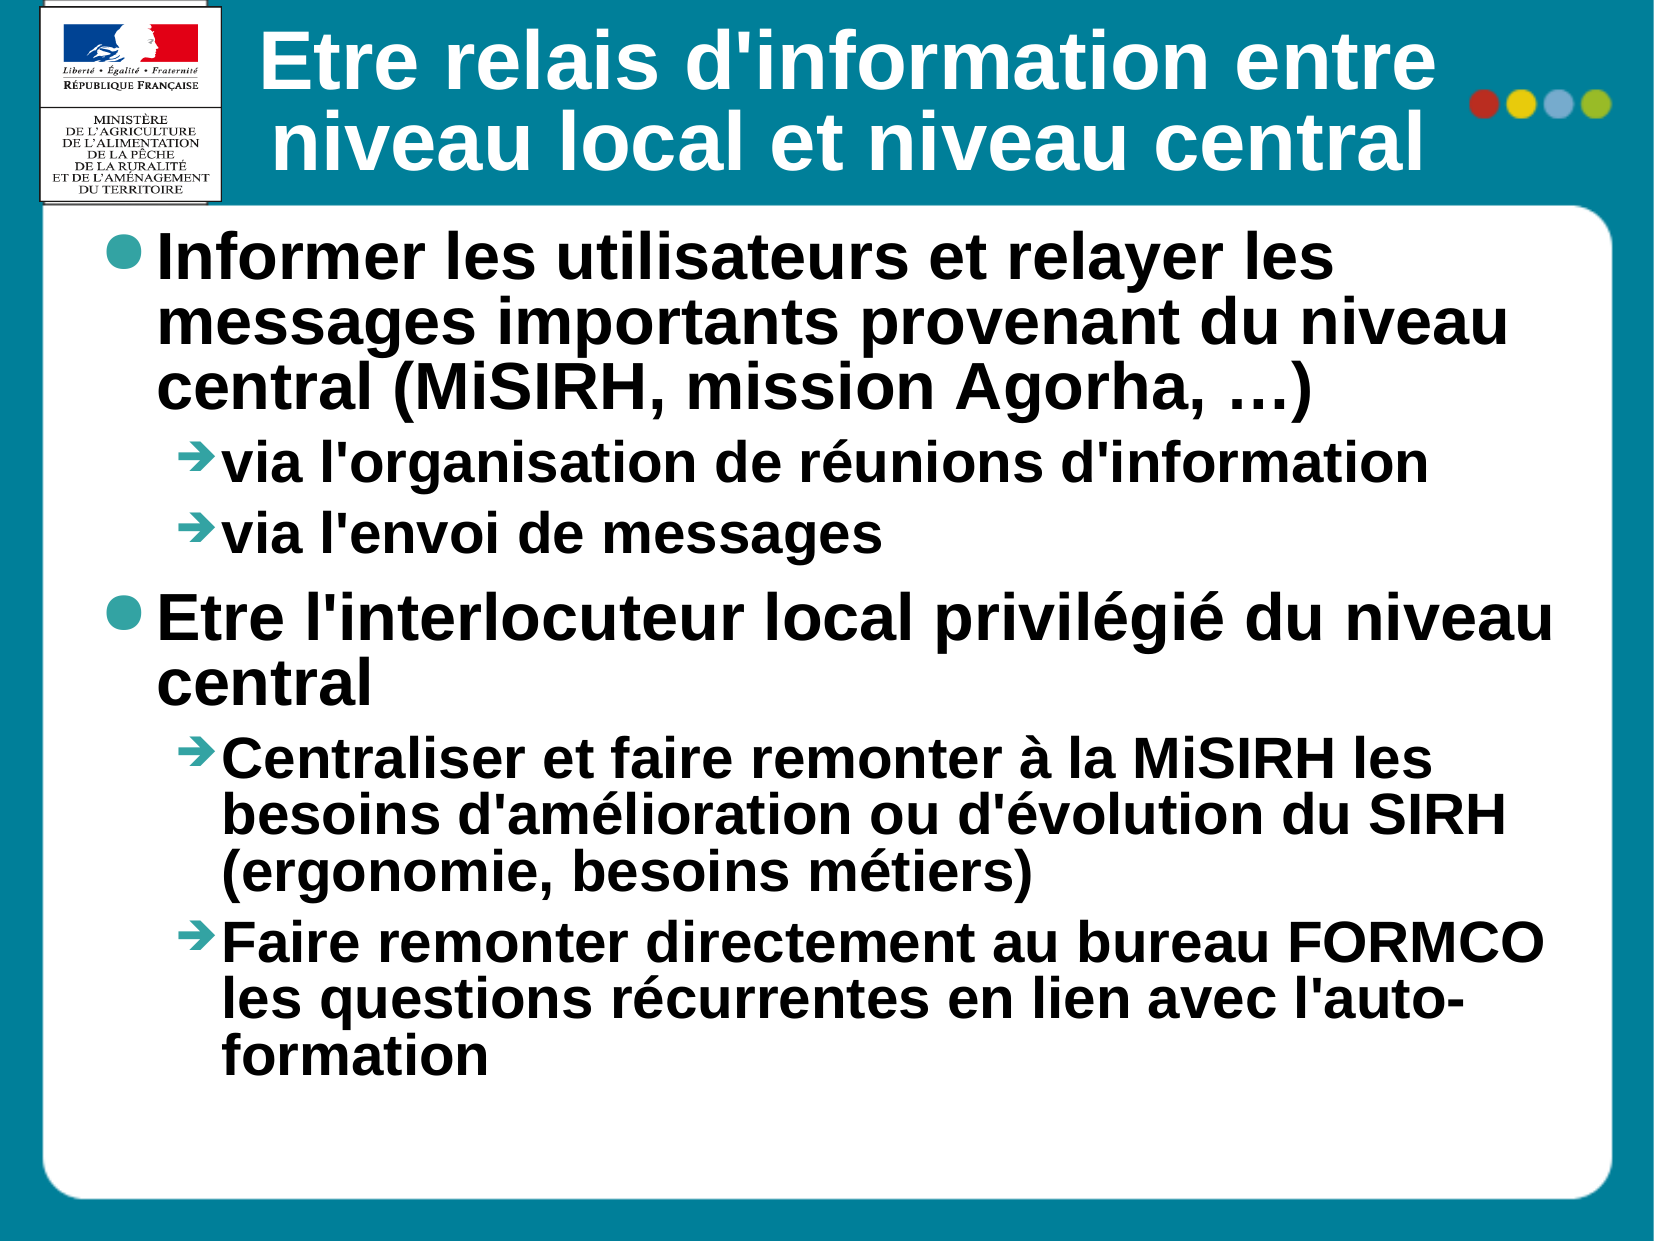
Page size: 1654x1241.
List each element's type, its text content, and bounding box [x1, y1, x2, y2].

list Informer les utilisateurs et relayer les messages importants provenant du niveau central (MiSIRH, mission Agorha, …) via l'organisation de réunions d'information via l'envoi de messages Etre l'interlocuteur local privilégié du niveau central Centraliser et faire remonter à la MiSIRH les besoins d'amélioration ou d'évolution du SIRH (ergonomie, besoins métiers) Faire remonter directement au bureau FORMCO les questions récurrentes en lien avec l'auto-formation [100, 227, 1571, 1110]
title Etre relais d'information entre niveau local et niveau central [162, 0, 1536, 227]
picture [0, 0, 1654, 1241]
